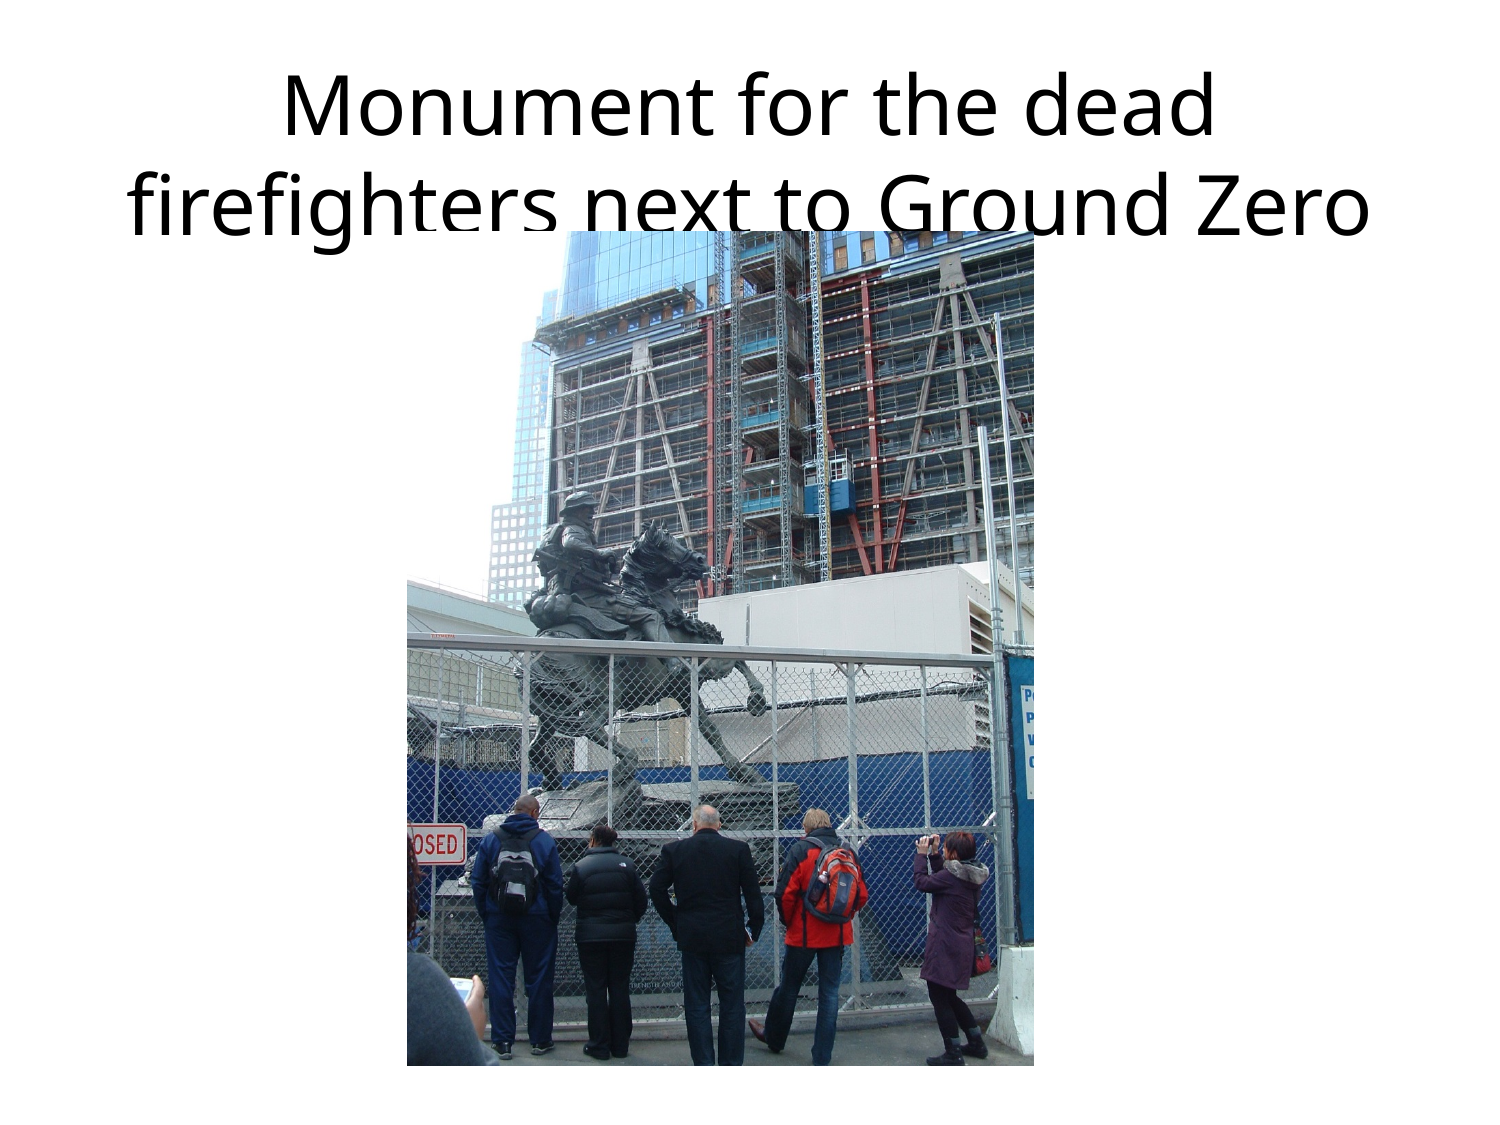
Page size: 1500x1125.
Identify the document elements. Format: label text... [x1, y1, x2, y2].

title Monument for the dead firefighters next to Ground Zero [75, 45, 1426, 233]
picture [407, 231, 1034, 1066]
